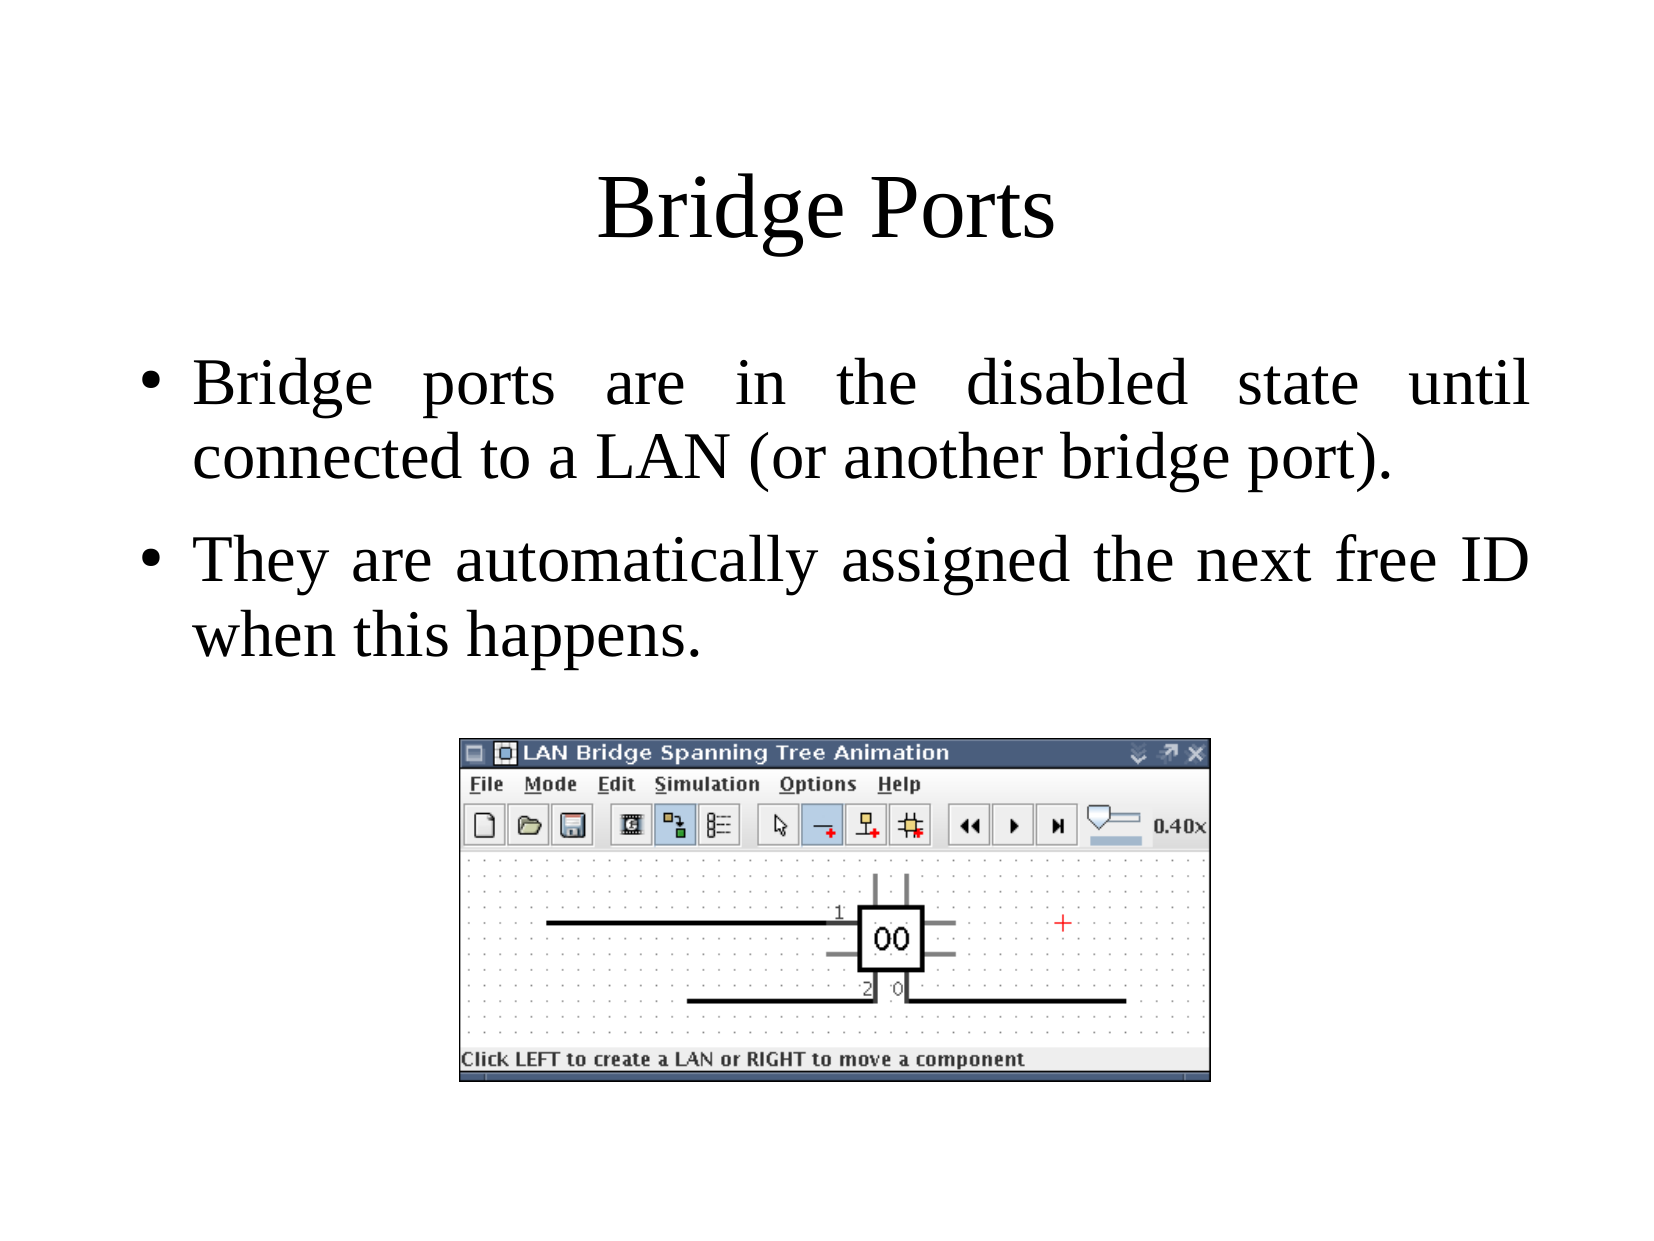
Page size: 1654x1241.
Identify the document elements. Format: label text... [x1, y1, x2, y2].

list Bridge ports are in the disabled state until connected to a LAN (or another bridge port). They are automatically assigned the next free ID when this happens. [121, 344, 1534, 1127]
picture [459, 738, 1211, 1082]
title Bridge Ports [121, 102, 1534, 311]
